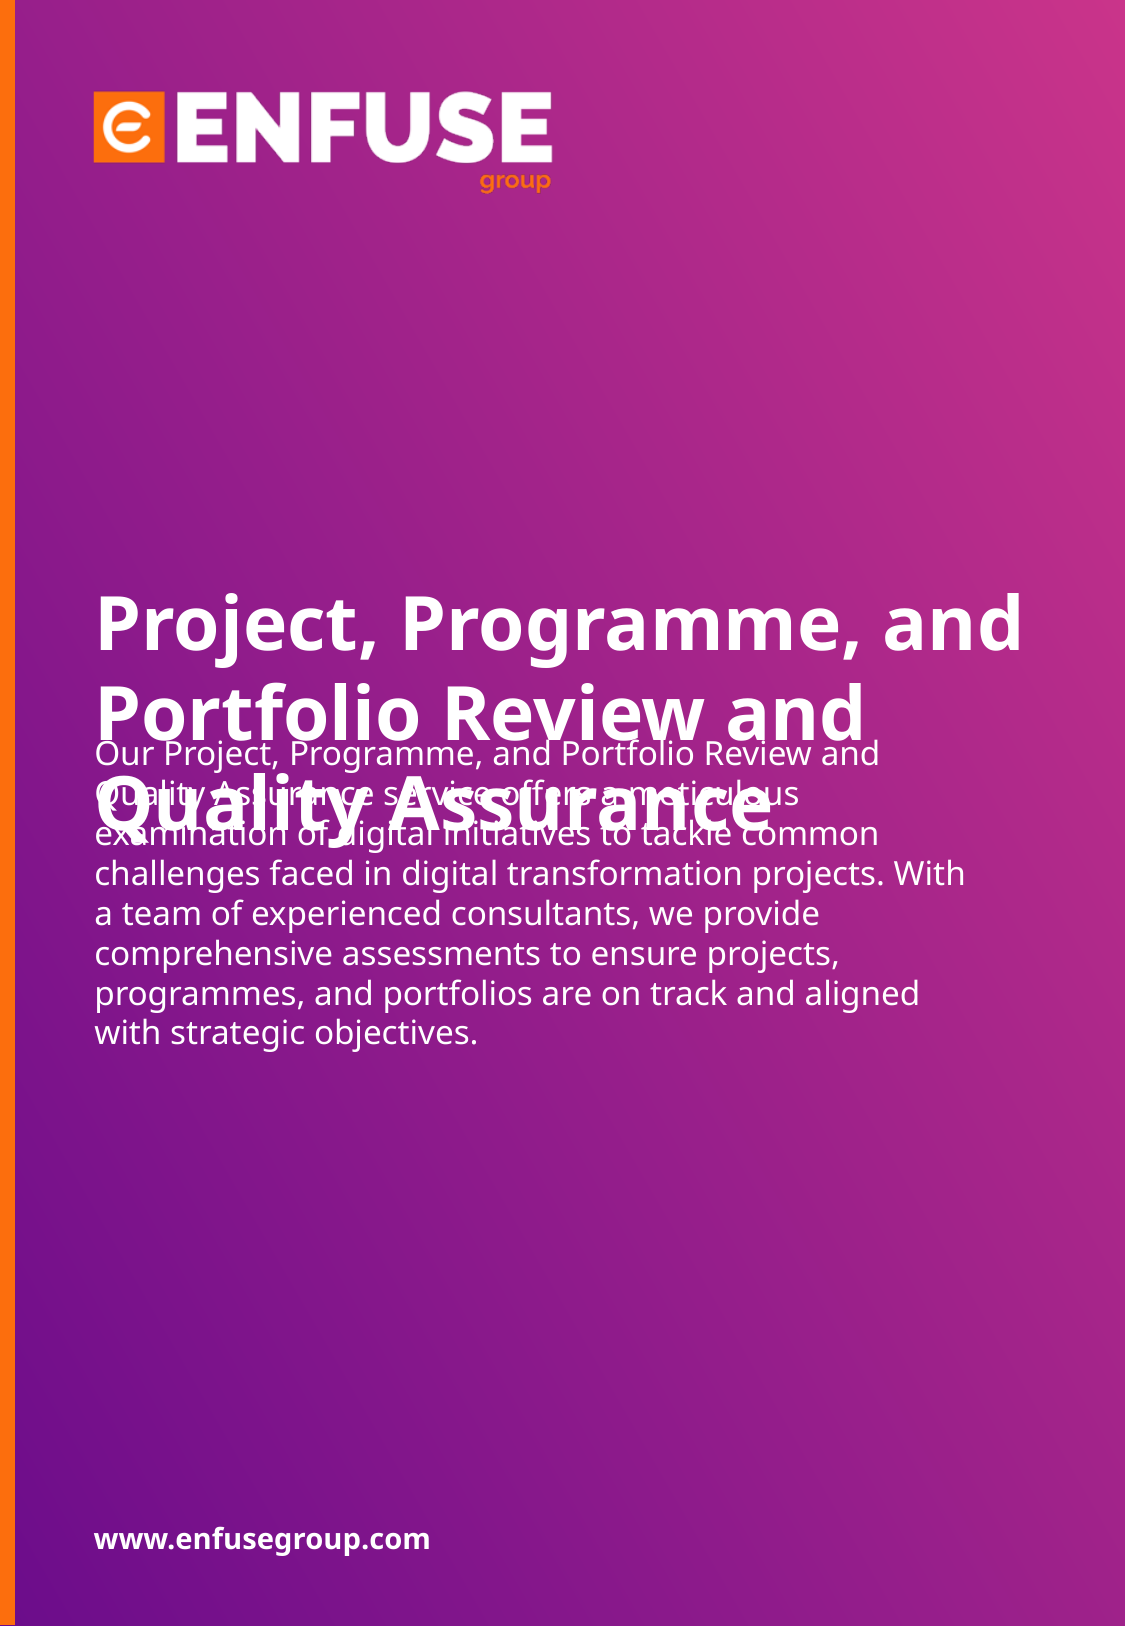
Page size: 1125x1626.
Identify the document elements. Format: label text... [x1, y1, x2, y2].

text_box Our Project, Programme, and Portfolio Review and Quality Assurance service offers a meticulous examination of digital initiatives to tackle common challenges faced in digital transformation projects. With a team of experienced consultants, we provide comprehensive assessments to ensure projects, programmes, and portfolios are on track and aligned with strategic objectives. [94, 724, 980, 1227]
text_box Project, Programme, and Portfolio Review and Quality Assurance [94, 567, 1064, 694]
